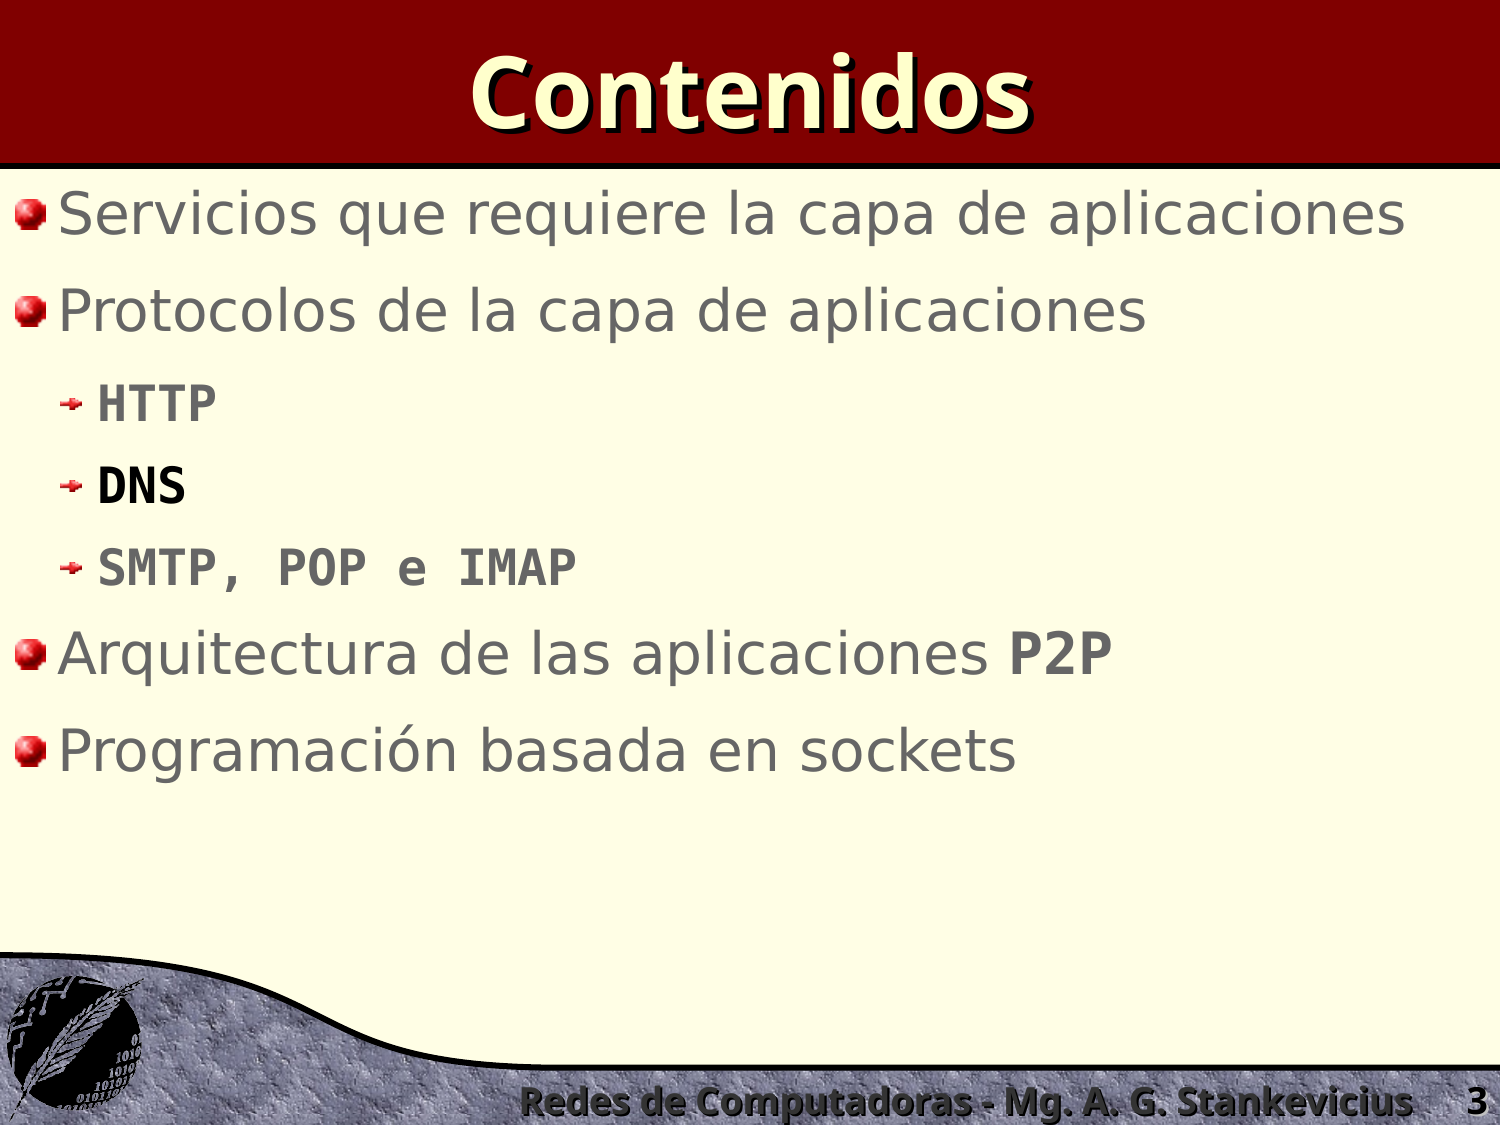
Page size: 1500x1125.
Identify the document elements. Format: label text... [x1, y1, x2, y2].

list Servicios que requiere la capa de aplicaciones Protocolos de la capa de aplicaciones HTTP DNS SMTP, POP e IMAP Arquitectura de las aplicaciones P2P Programación basada en sockets [0, 180, 1500, 922]
picture [1047, 1100, 1054, 1110]
title Contenidos [15, 5, 1485, 160]
picture [790, 1100, 795, 1110]
picture [0, 959, 1500, 1125]
